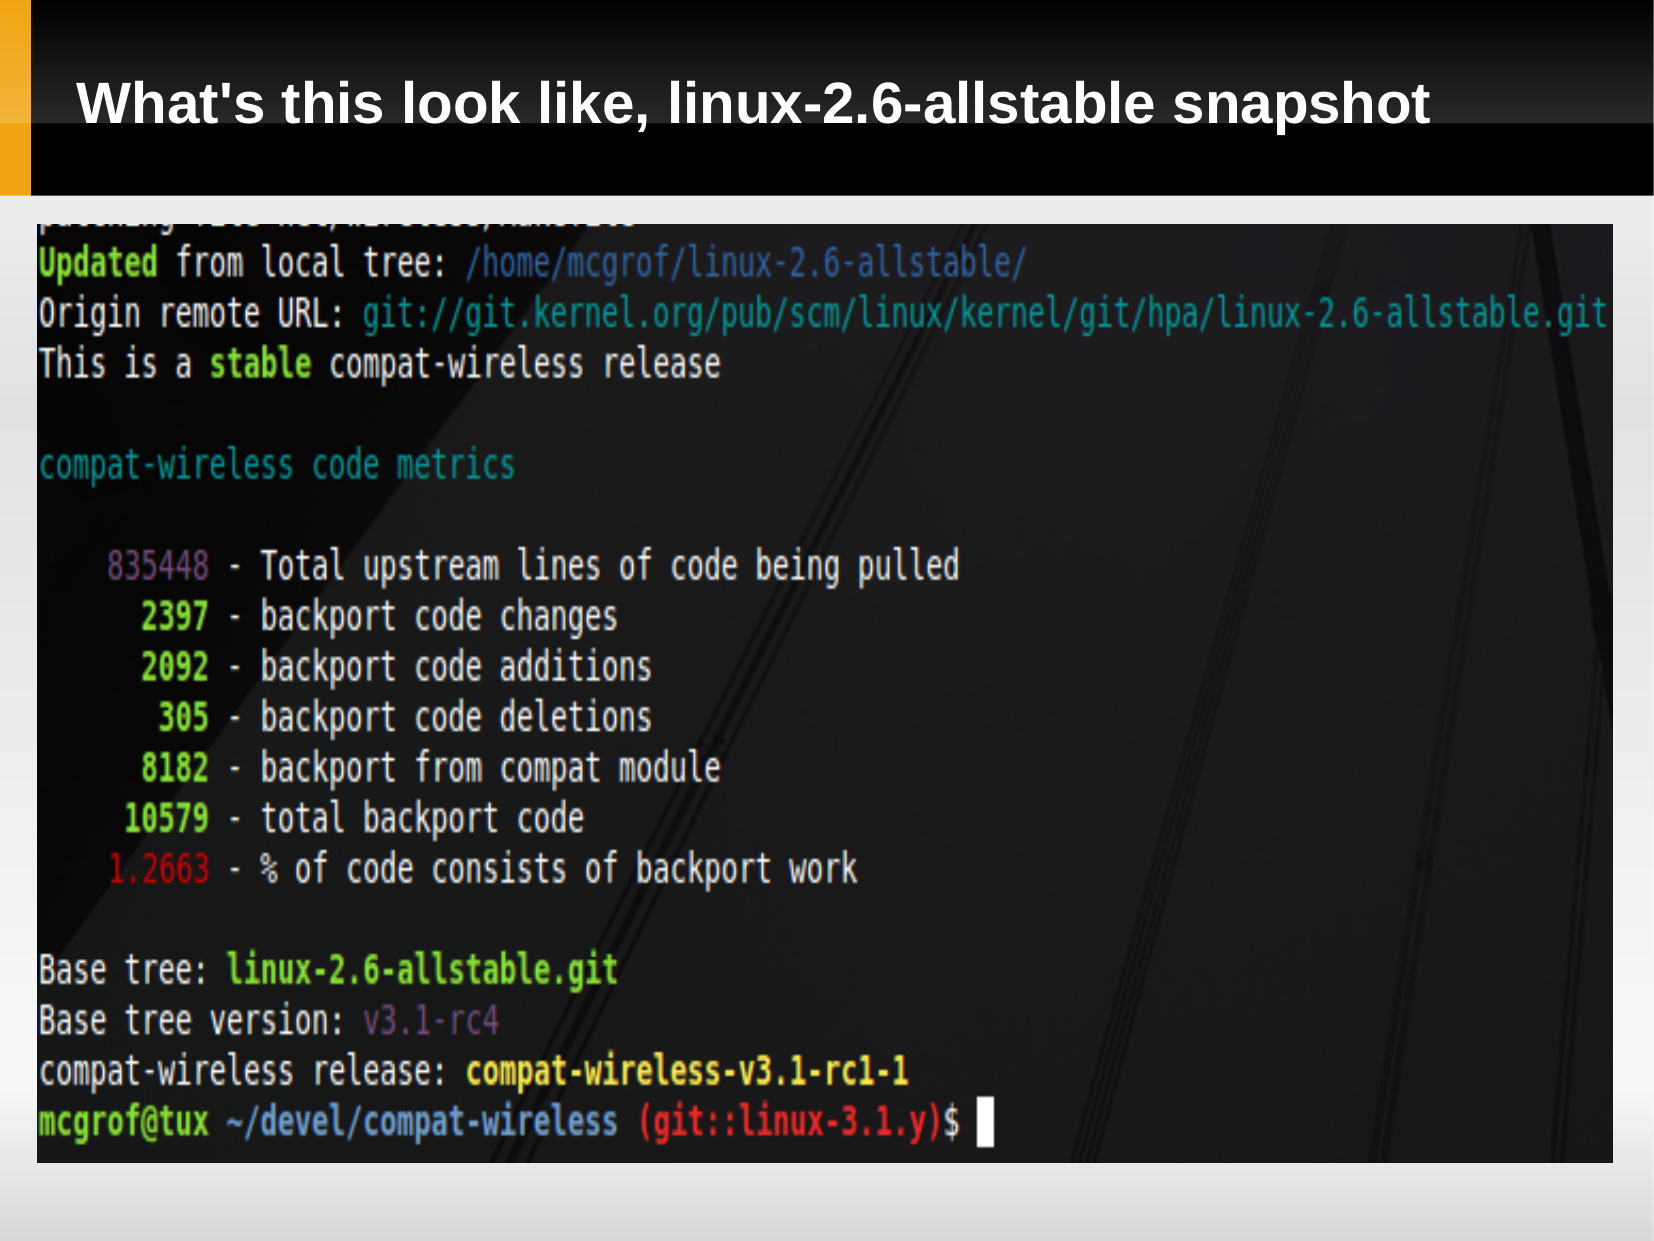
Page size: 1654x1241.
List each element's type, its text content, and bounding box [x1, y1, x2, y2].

title What's this look like, linux-2.6-allstable snapshot [76, 0, 1565, 208]
picture [0, 0, 1654, 1241]
